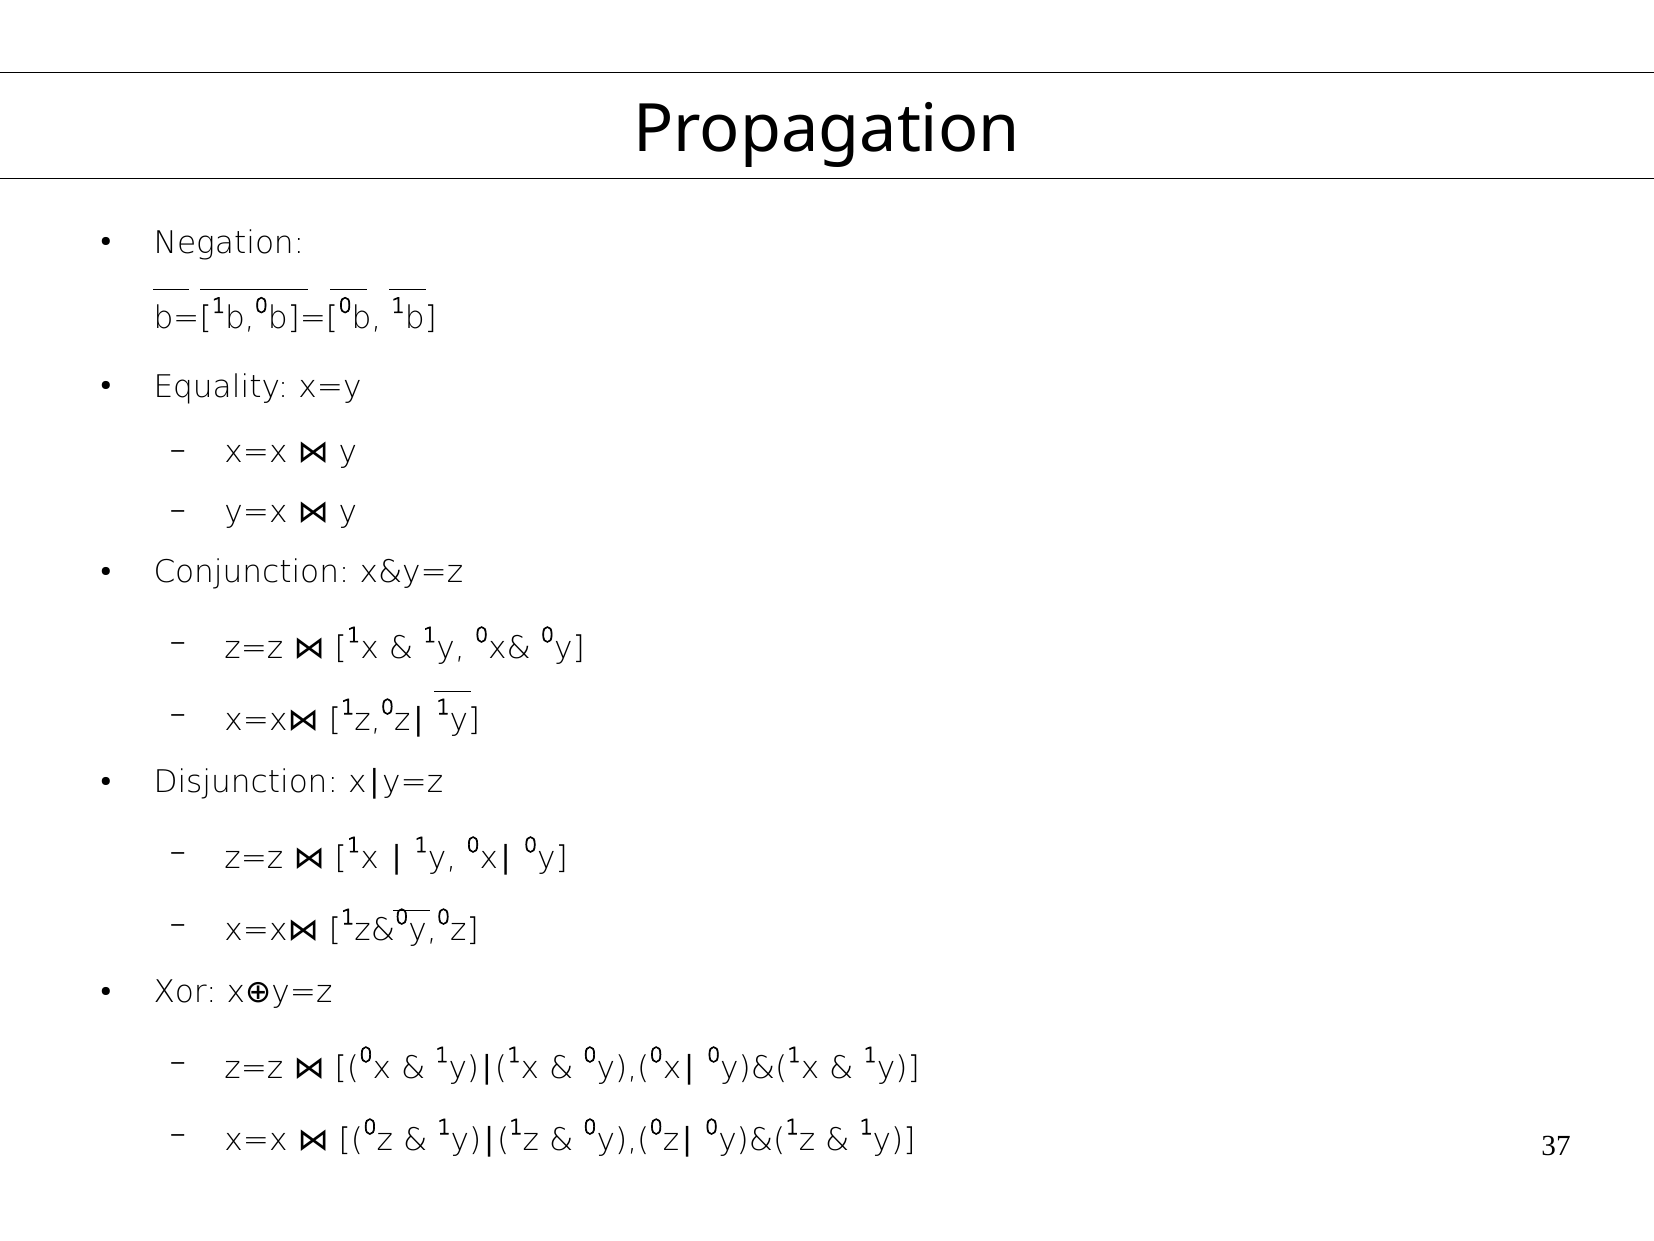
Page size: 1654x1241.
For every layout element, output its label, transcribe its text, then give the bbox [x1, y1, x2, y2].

text_box Propagation [0, 72, 1654, 166]
list Negation: b=[1b,0b]=[0b, 1b] Equality: x=y x=x ⋈ y y=x ⋈ y Conjunction: x&y=z z=z ⋈ [1x & 1y, 0x& 0y] x=x⋈ [1z,0z∣ 1y] Disjunction: x∣y=z z=z ⋈ [1x ∣ 1y, 0x∣ 0y] x=x⋈ [1z&0y,0z] Xor: x⊕y=z z=z ⋈ [(0x & 1y)∣(1x & 0y),(0x∣ 0y)&(1x & 1y)] x=x ⋈ [(0z & 1y)∣(1z & 0y),(0z∣ 0y)&(1z & 1y)] [82, 224, 1241, 1193]
